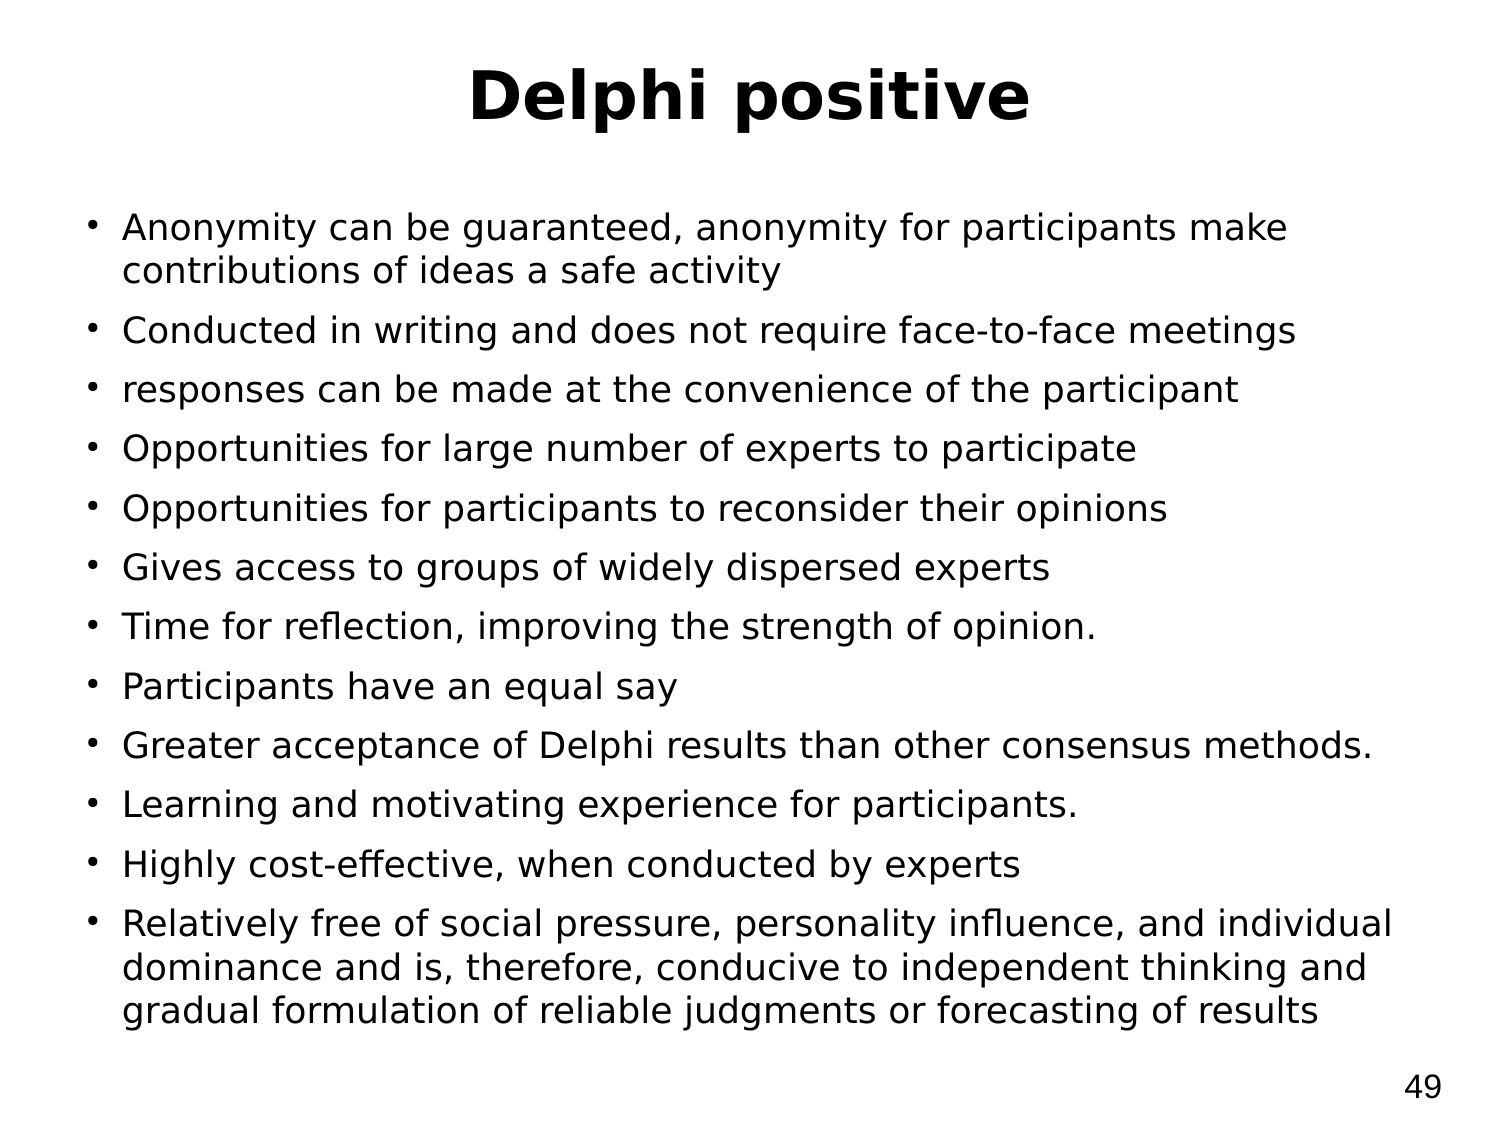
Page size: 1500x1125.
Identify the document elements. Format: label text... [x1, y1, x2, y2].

list Anonymity can be guaranteed, anonymity for participants make contributions of ideas a safe activity Conducted in writing and does not require face-to-face meetings responses can be made at the convenience of the participant Opportunities for large number of experts to participate Opportunities for participants to reconsider their opinions Gives access to groups of widely dispersed experts Time for reflection, improving the strength of opinion. Participants have an equal say Greater acceptance of Delphi results than other consensus methods. Learning and motivating experience for participants. Highly cost-effective, when conducted by experts Relatively free of social pressure, personality influence, and individual dominance and is, therefore, conducive to independent thinking and gradual formulation of reliable judgments or forecasting of results [75, 204, 1395, 1075]
title Delphi positive [75, 44, 1425, 177]
